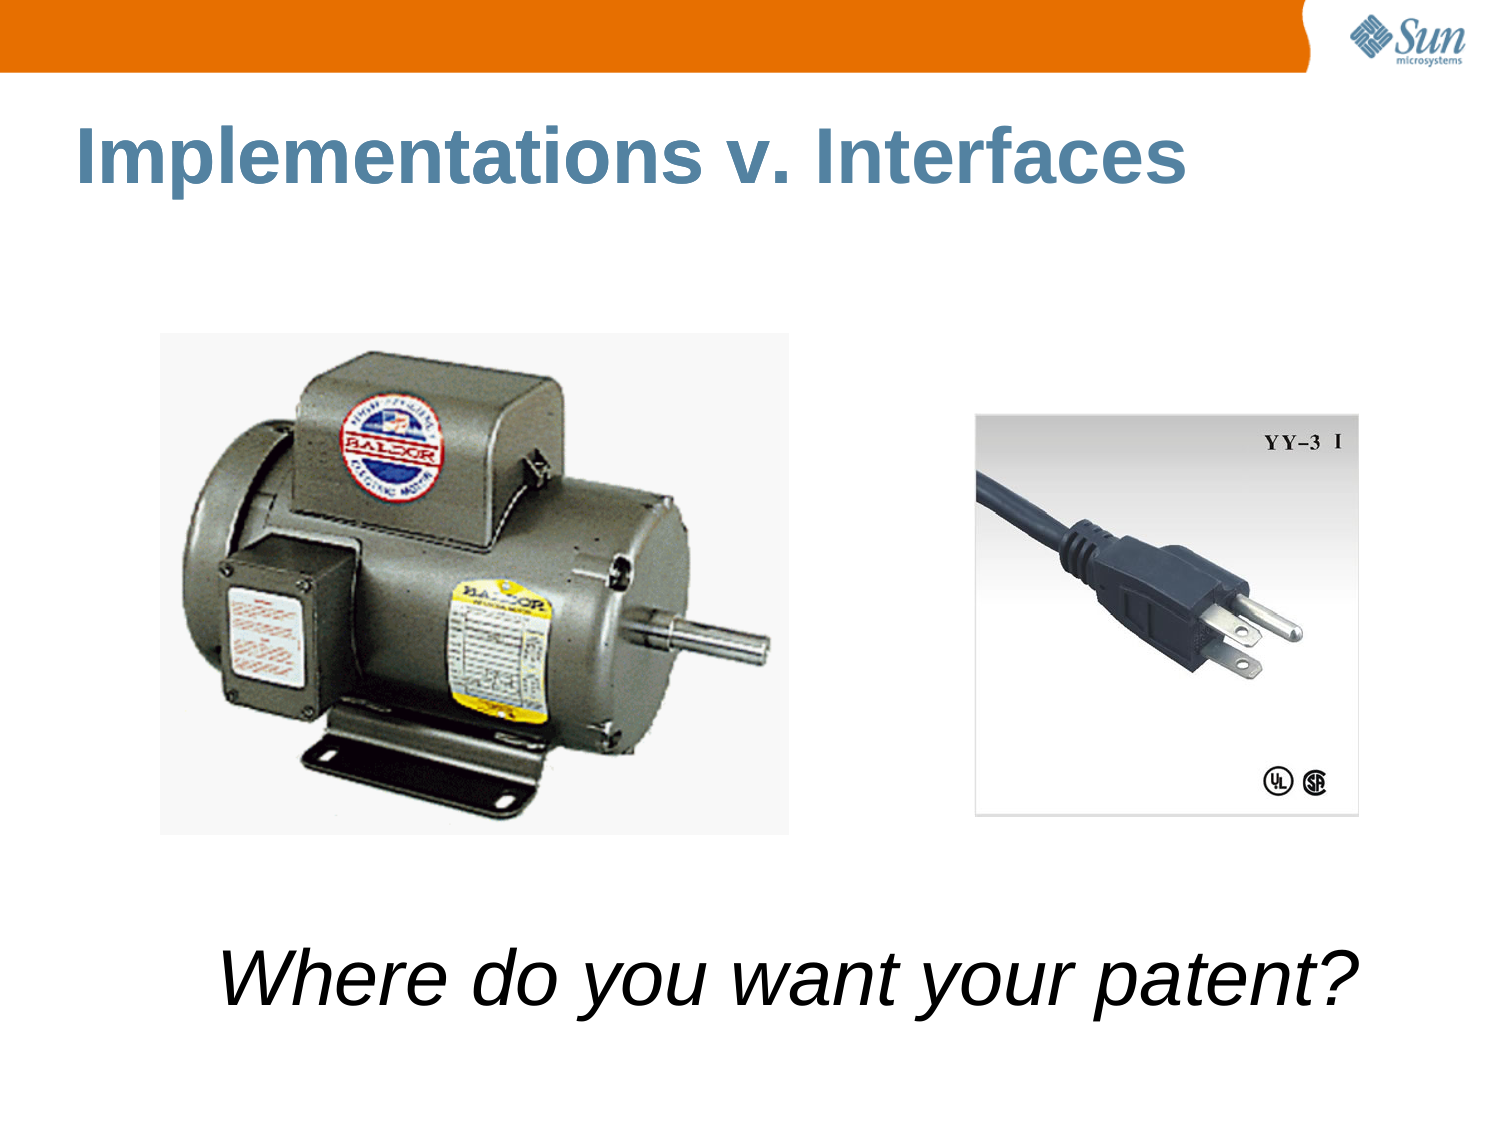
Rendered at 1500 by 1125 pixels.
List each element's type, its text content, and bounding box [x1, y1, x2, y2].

text_box Where do you want your patent? [107, 945, 1470, 1050]
picture [160, 333, 789, 835]
picture [974, 413, 1359, 817]
picture [0, 0, 1500, 75]
text_box Implementations v. [75, 122, 1438, 228]
